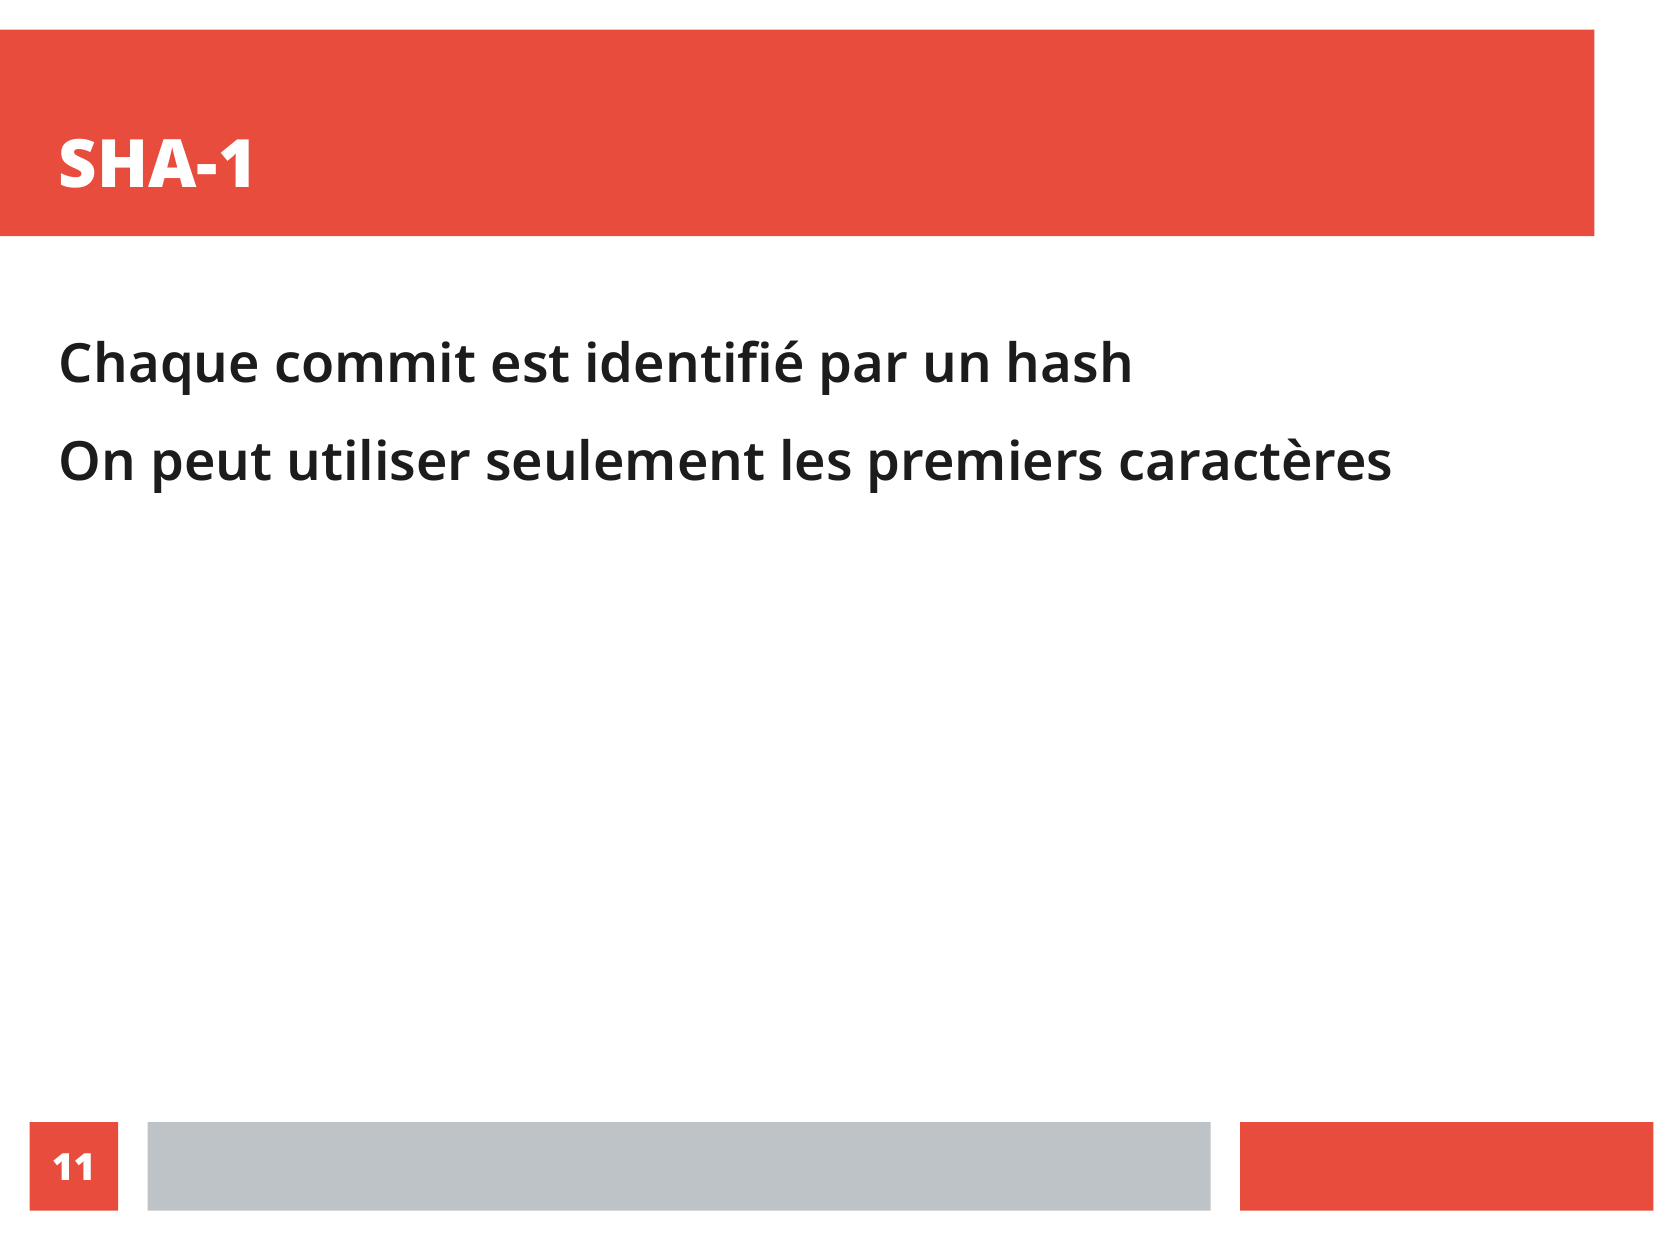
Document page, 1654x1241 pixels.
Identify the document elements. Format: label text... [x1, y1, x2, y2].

title SHA-1 [59, 59, 1595, 207]
list Chaque commit est identifié par un hash On peut utiliser seulement les premiers caractères [59, 324, 1565, 1093]
